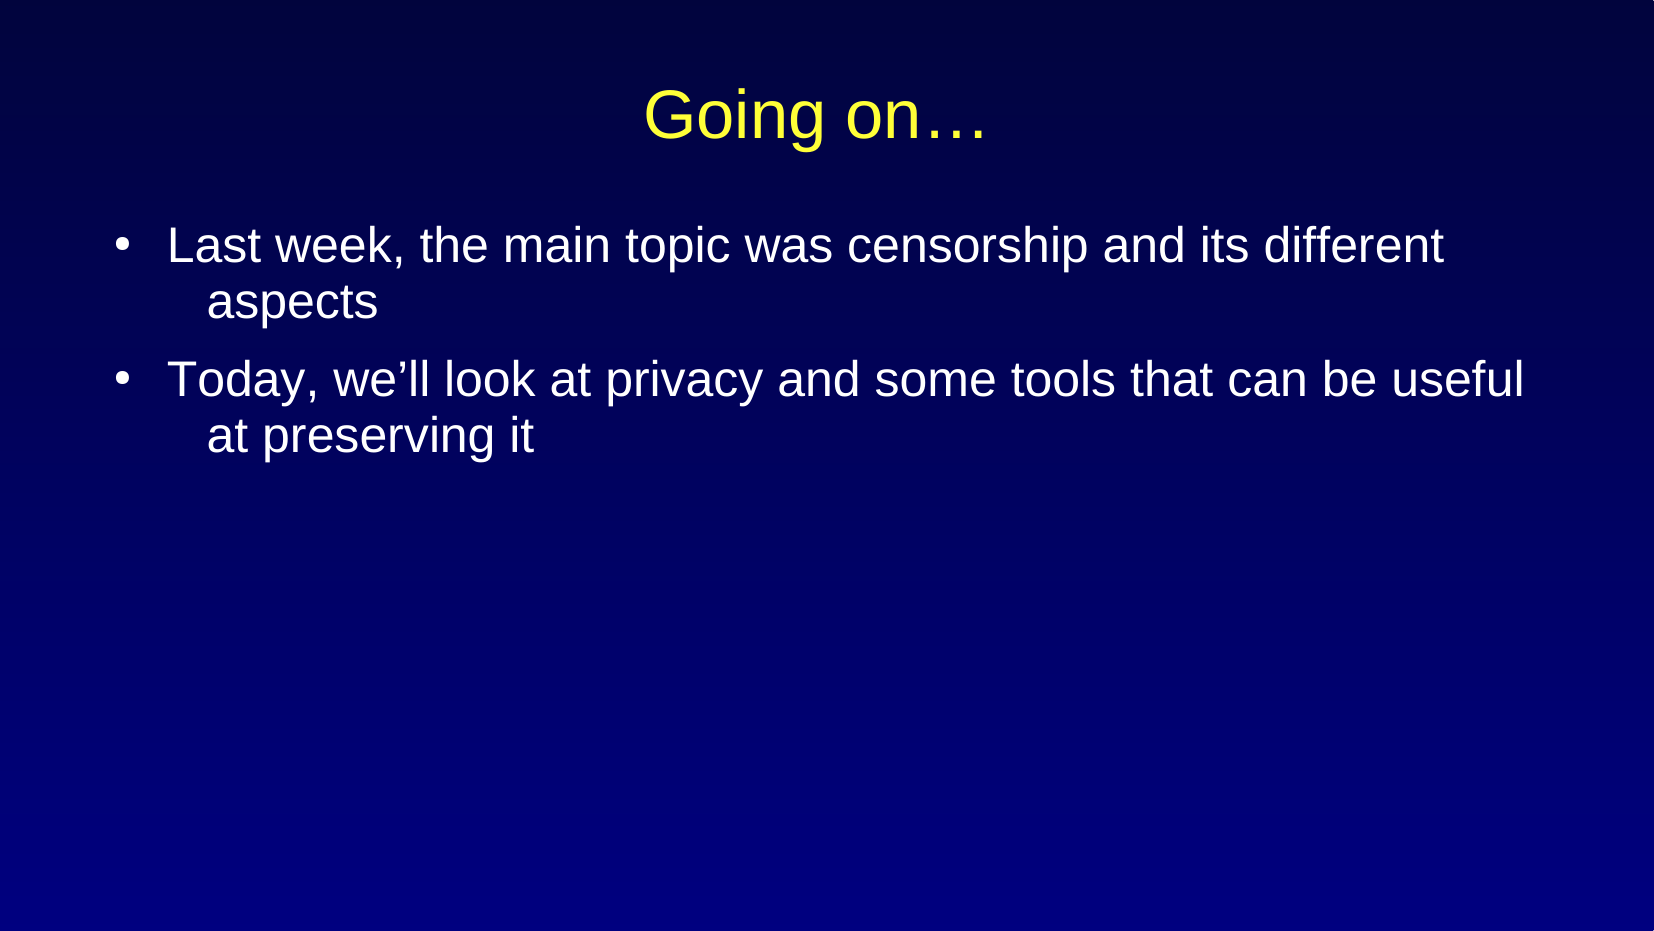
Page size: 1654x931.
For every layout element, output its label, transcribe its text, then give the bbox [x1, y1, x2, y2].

list Last week, the main topic was censorship and its different aspects Today, we’ll look at privacy and some tools that can be useful at preserving it [82, 217, 1571, 758]
title Going on… [82, 37, 1571, 193]
